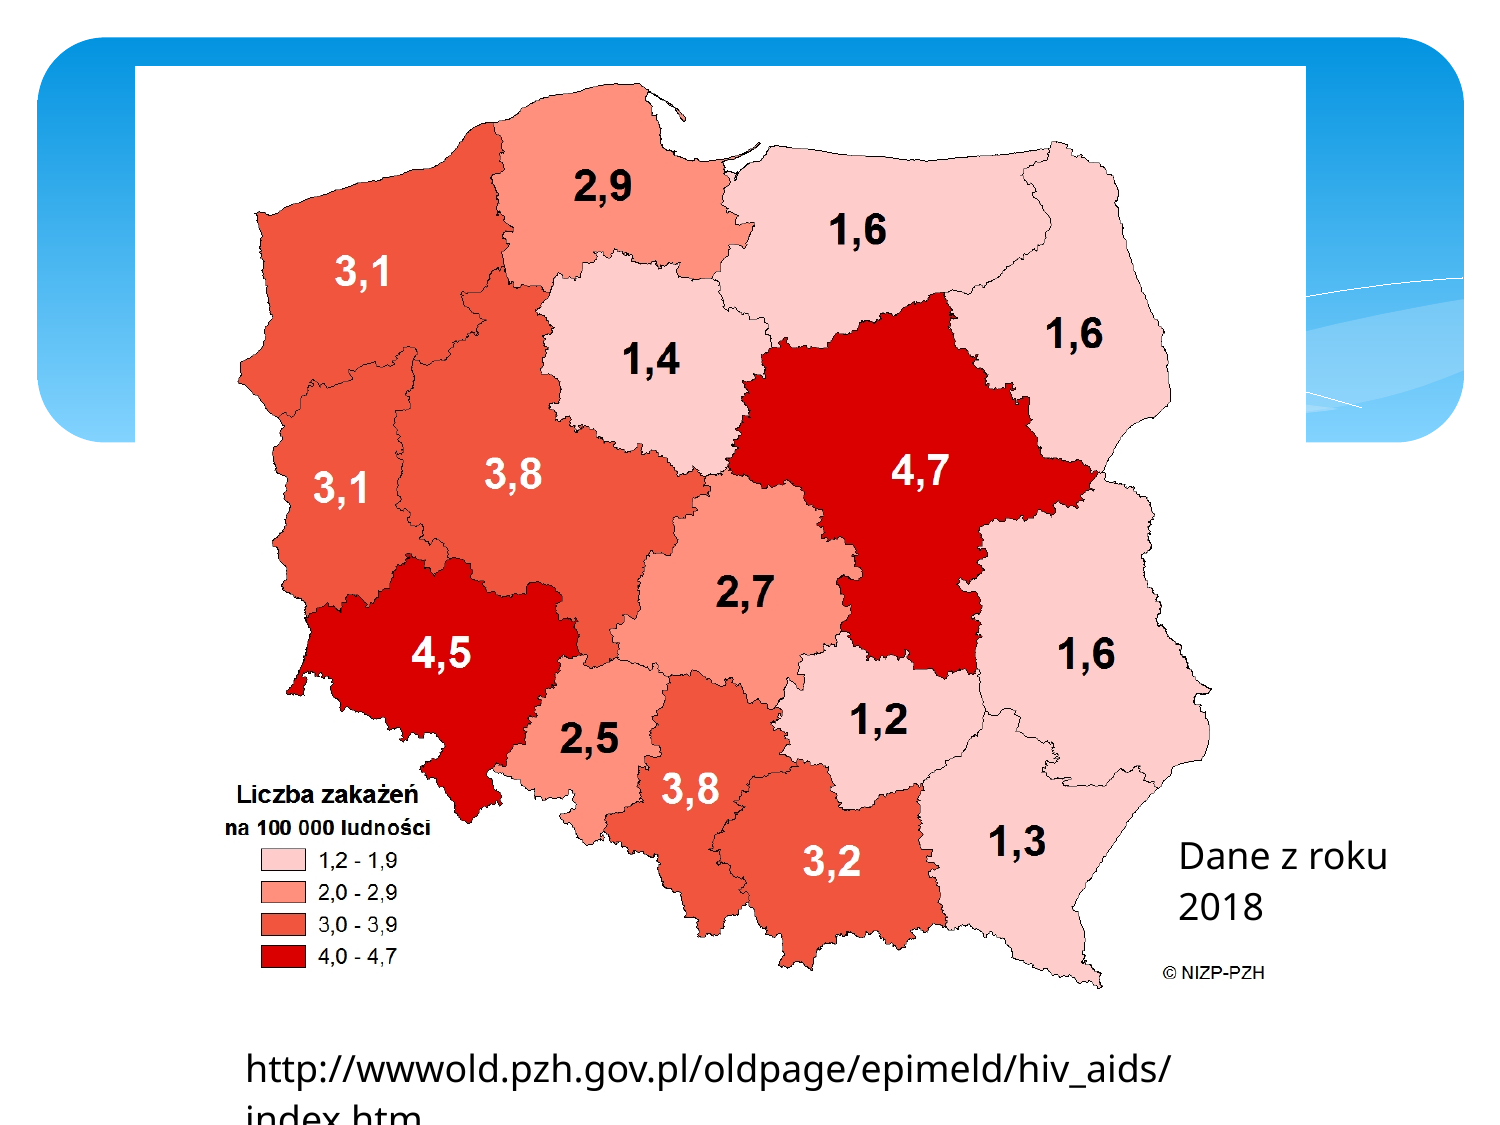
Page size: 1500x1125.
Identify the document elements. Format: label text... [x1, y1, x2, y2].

text_box Dane z roku 2018 [1163, 822, 1471, 940]
text_box http://wwwold.pzh.gov.pl/oldpage/epimeld/hiv_aids/index.htm [230, 1034, 1255, 1125]
picture [135, 67, 1306, 999]
